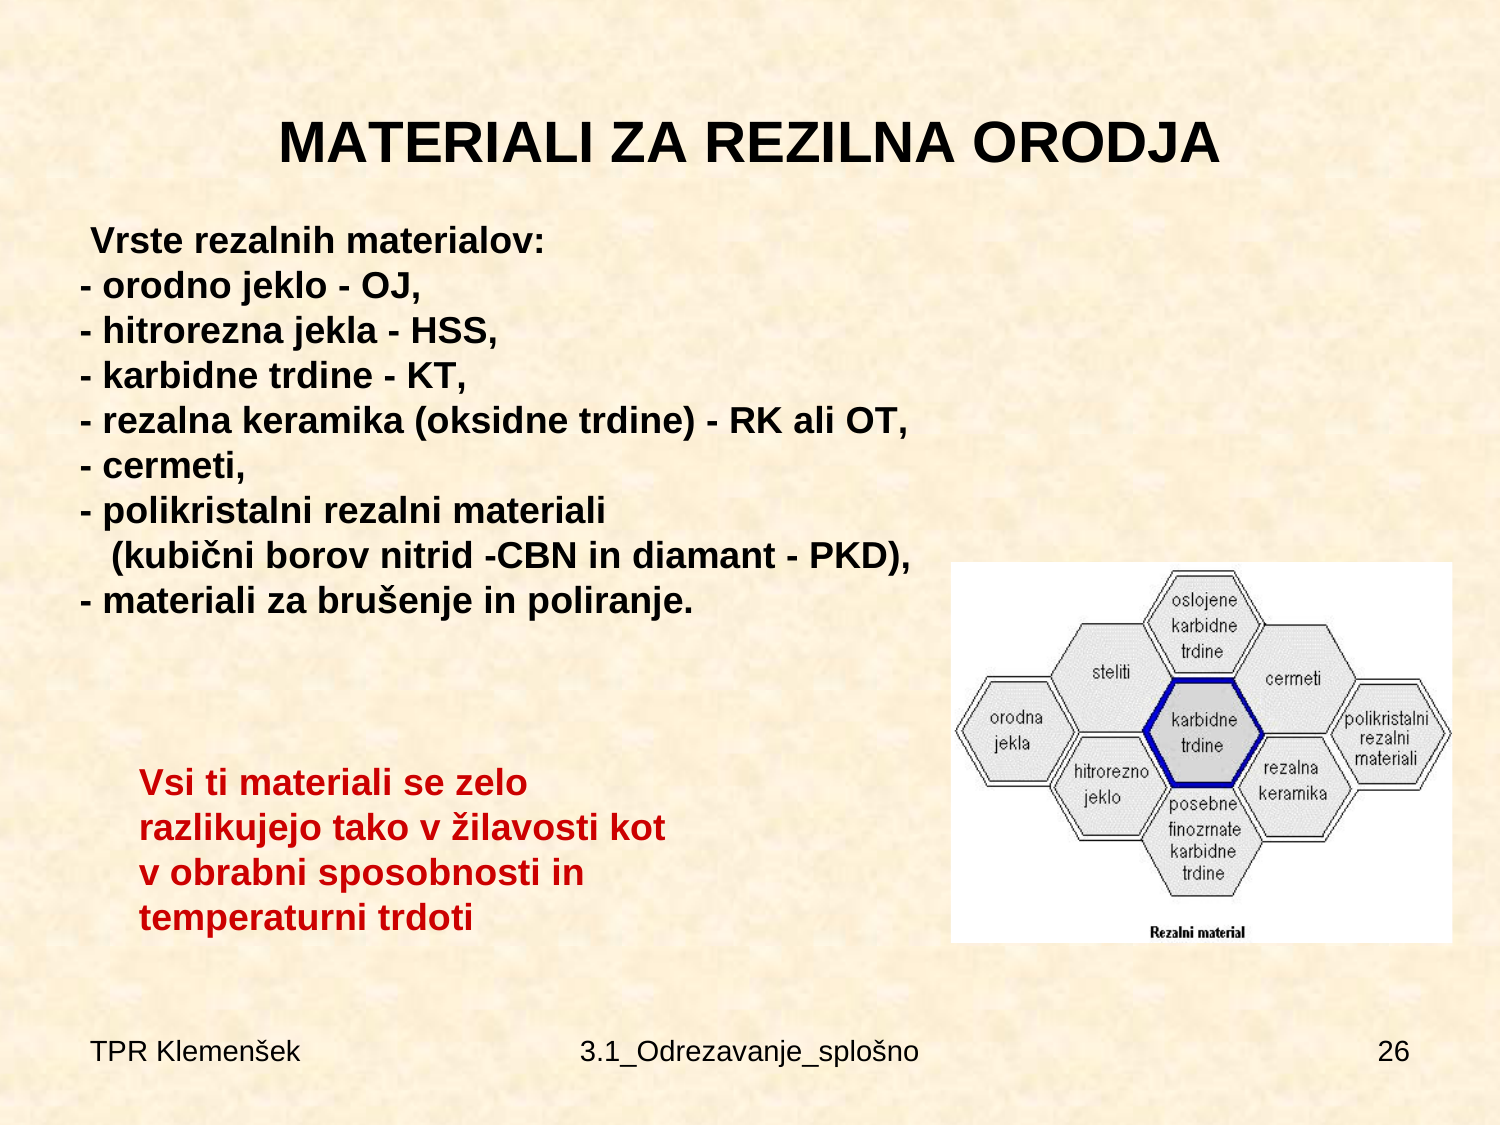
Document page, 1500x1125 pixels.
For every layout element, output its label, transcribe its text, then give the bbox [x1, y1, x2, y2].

text_box Vsi ti materiali se zelo razlikujejo tako v žilavosti kot v obrabni sposobnosti in temperaturni trdoti [123, 749, 703, 946]
text_box 3.1_Odrezavanje_splošno [512, 1024, 988, 1103]
text_box <number> [1074, 1024, 1426, 1103]
picture [0, 0, 1500, 1125]
text_box TPR Klemenšek [74, 1024, 426, 1103]
title MATERIALI ZA REZILNA ORODJA [75, 45, 1426, 233]
text_box Vrste rezalnih materialov: - orodno jeklo - OJ, - hitrorezna jekla - HSS, - karbidne trdine - KT, - rezalna keramika (oksidne trdine) - RK ali OT, - cermeti, - polikristalni rezalni materiali (kubični borov nitrid -CBN in diamant - PKD), - materiali za brušenje in poliranje. [64, 207, 928, 629]
